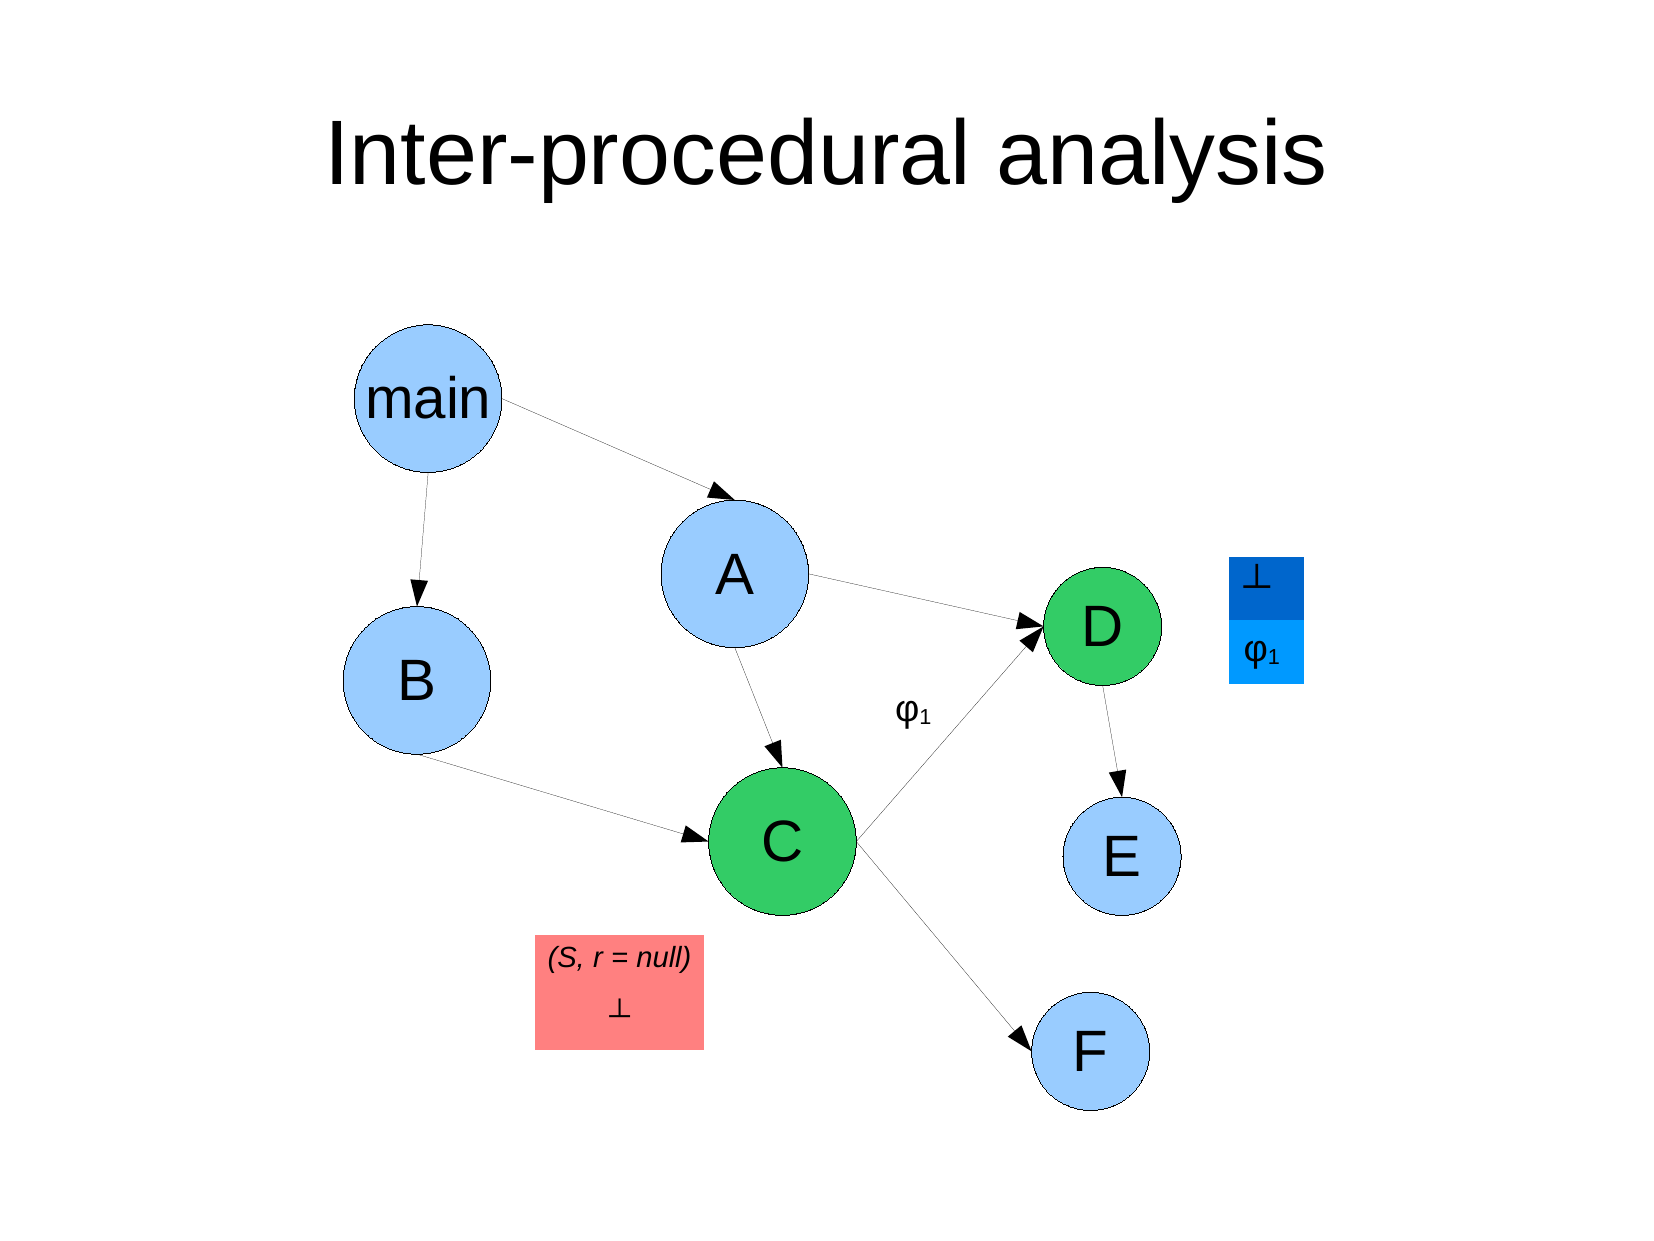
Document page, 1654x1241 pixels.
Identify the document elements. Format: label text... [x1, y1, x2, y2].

text_box B [343, 606, 491, 755]
text_box F [1031, 992, 1150, 1111]
text_box D [1043, 567, 1162, 686]
table_header (S, r = null) [535, 935, 704, 993]
text_box main [354, 324, 502, 473]
text_box C [708, 767, 857, 916]
table_cell φ1 [1229, 620, 1304, 684]
text_box A [661, 500, 809, 648]
table_header ┴ [1229, 557, 1304, 620]
title Inter-procedural analysis [82, 49, 1571, 257]
table_cell ┴ [535, 993, 704, 1050]
text_box φ1 [880, 680, 947, 750]
text_box E [1062, 797, 1182, 916]
